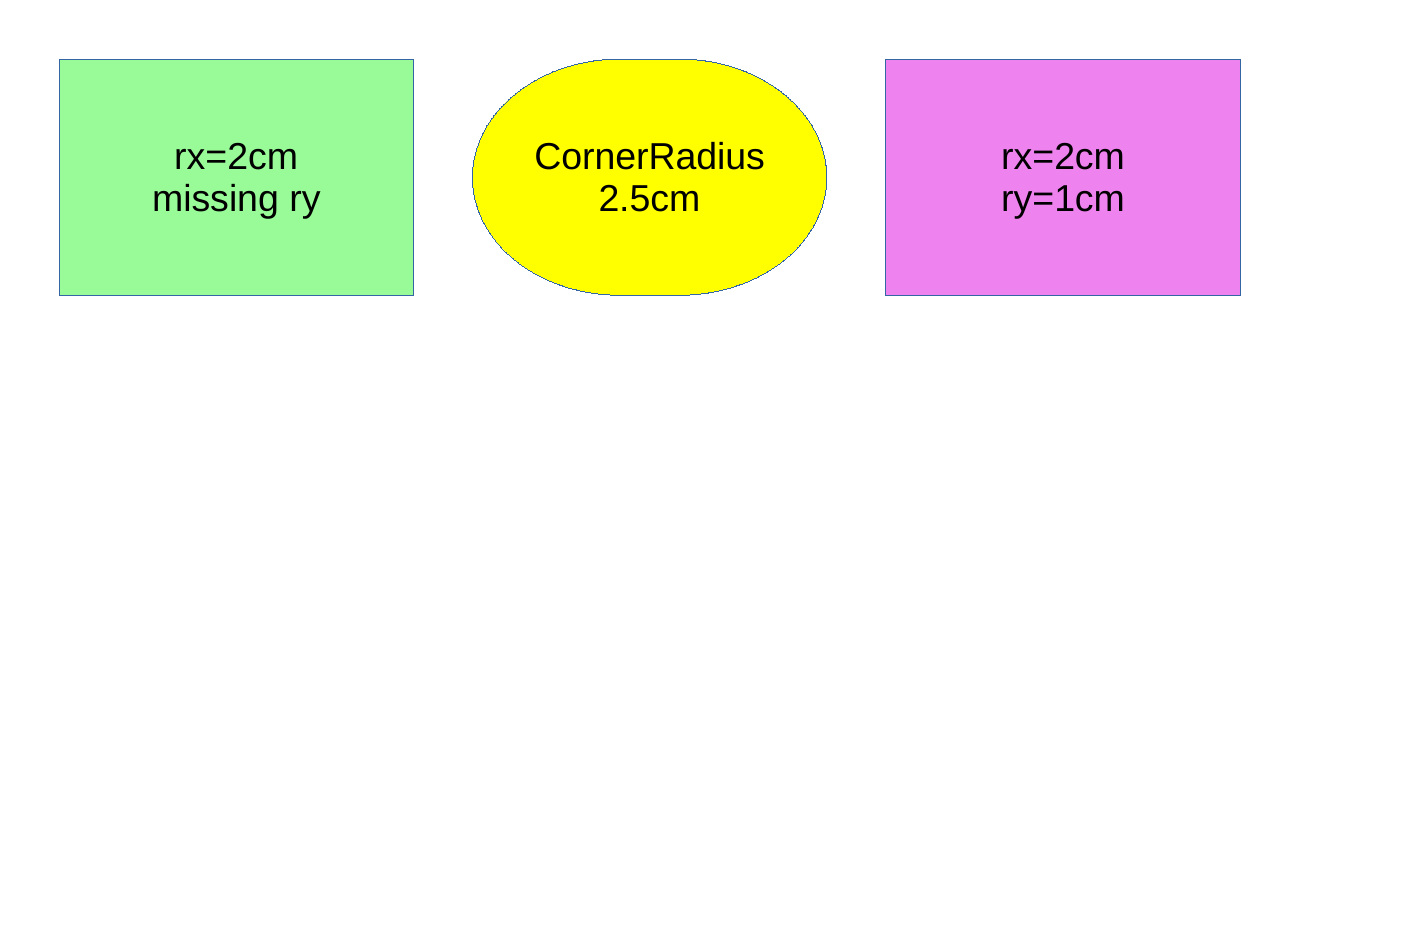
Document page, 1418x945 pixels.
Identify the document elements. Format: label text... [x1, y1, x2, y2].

text_box rx=2cm missing ry [59, 59, 414, 296]
text_box rx=2cm ry=1cm [885, 59, 1241, 296]
text_box CornerRadius 2.5cm [472, 59, 827, 296]
